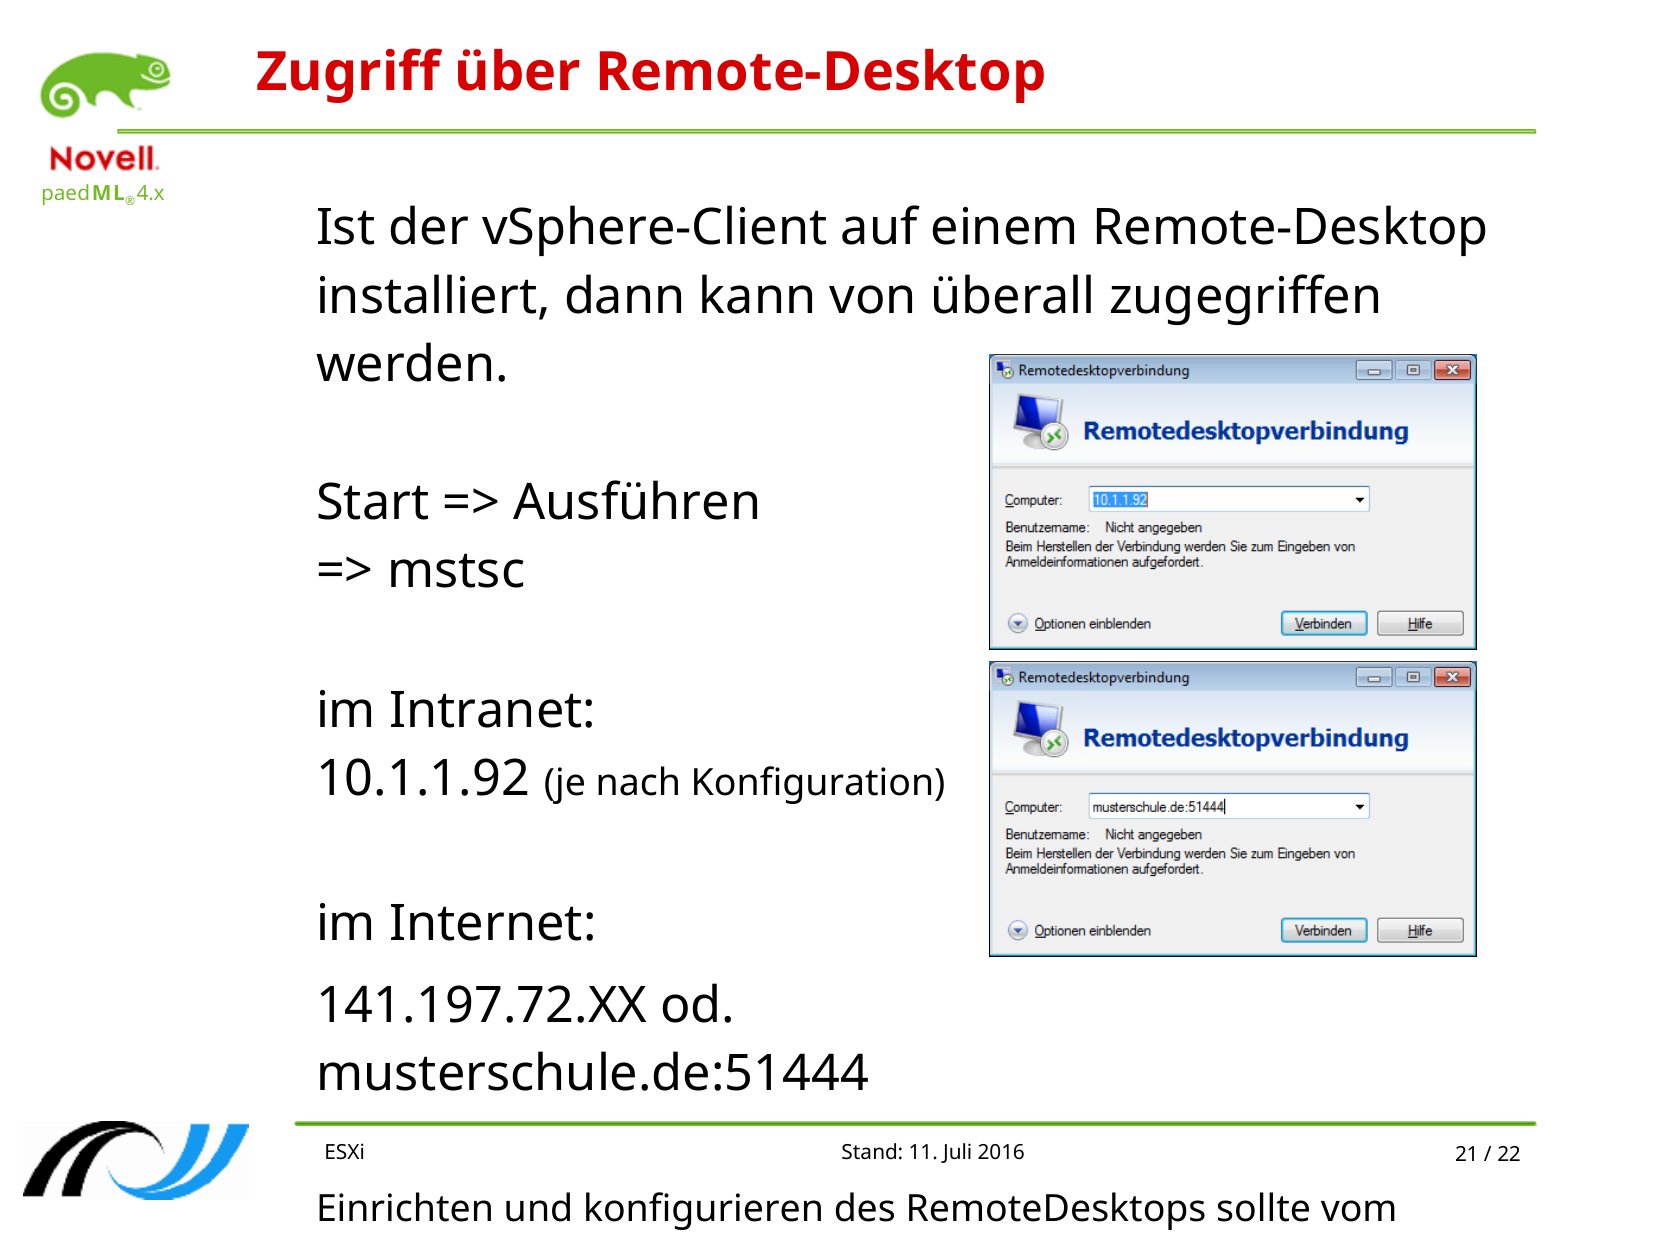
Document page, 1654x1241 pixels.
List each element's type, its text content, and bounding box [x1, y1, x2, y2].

title Zugriff über Remote-Desktop [256, 17, 1530, 121]
picture [989, 661, 1477, 957]
picture [989, 354, 1477, 650]
picture [23, 1121, 249, 1200]
list Ist der vSphere-Client auf einem Remote-Desktop installiert, dann kann von überall zugegriffen werden. Start => Ausführen => mstsc im Intranet: 10.1.1.92 (je nach Konfiguration) im Internet: 141.197.72.XX od. musterschule.de:51444 Einrichten und konfigurieren des RemoteDesktops sollte vom Händler vorgenommen werden. (Konfig. Astaro / BelWü-Router!) [259, 190, 1536, 1110]
picture [26, 35, 184, 193]
